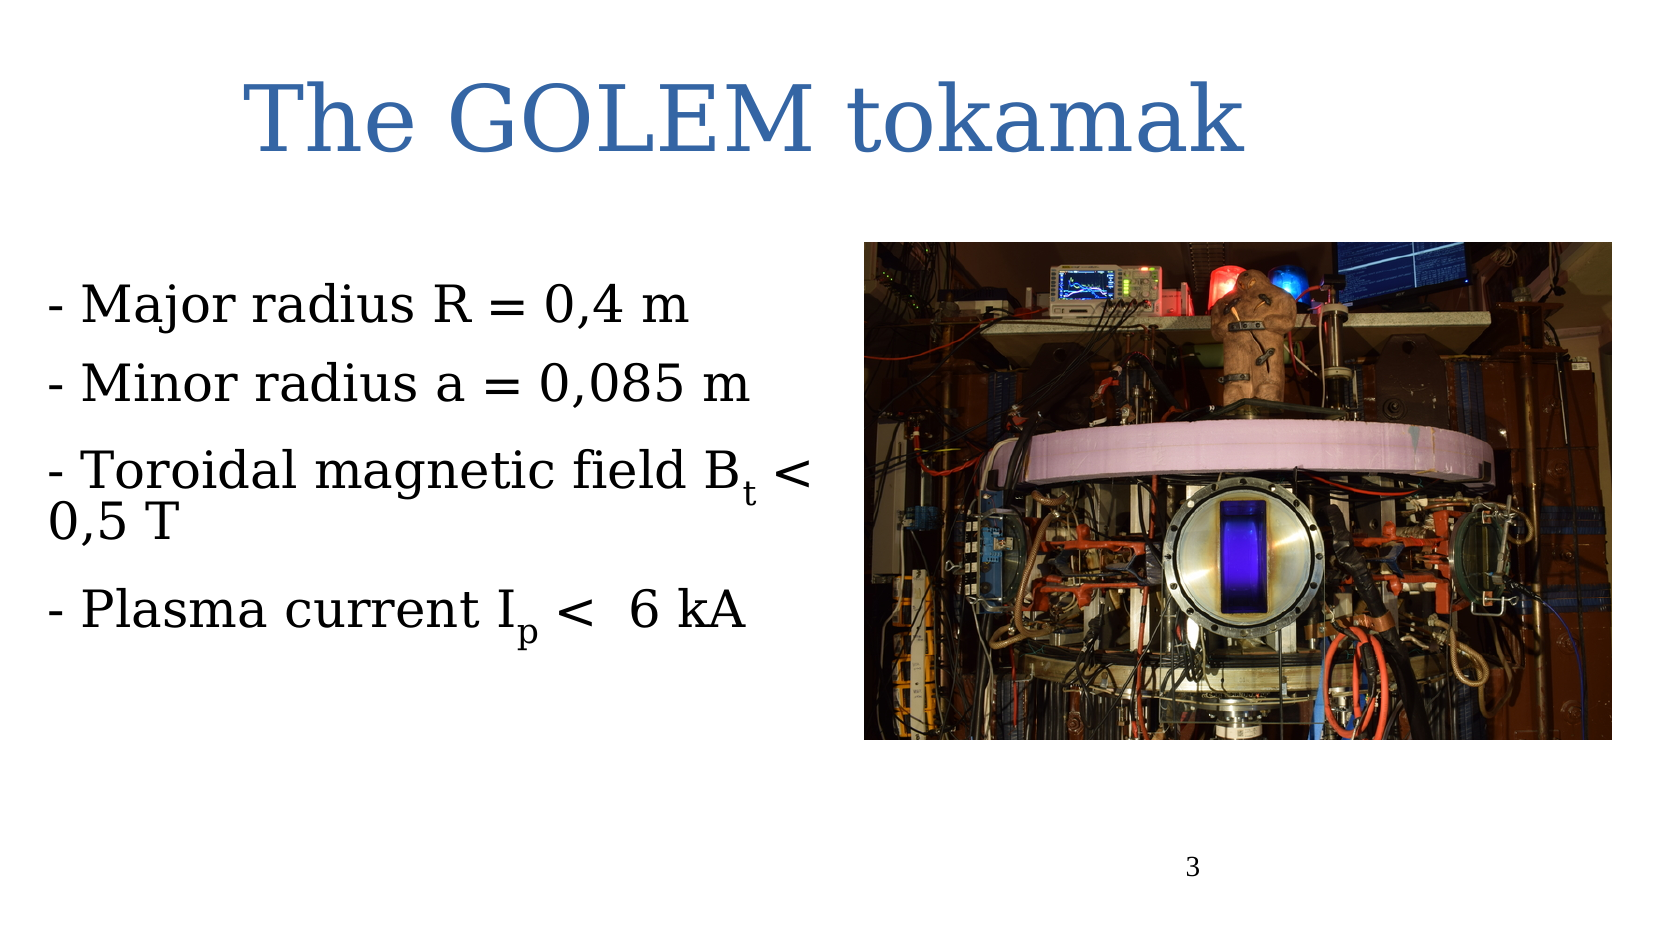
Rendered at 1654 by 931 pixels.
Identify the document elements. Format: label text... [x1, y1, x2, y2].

title The GOLEM tokamak [0, 36, 1489, 193]
list - Major radius R = 0,4 m - Minor radius a = 0,085 m - Toroidal magnetic field Bt < 0,5 T - Plasma current Ip < 6 kA [47, 283, 856, 640]
text_box [1185, 847, 1571, 912]
picture [864, 242, 1612, 740]
